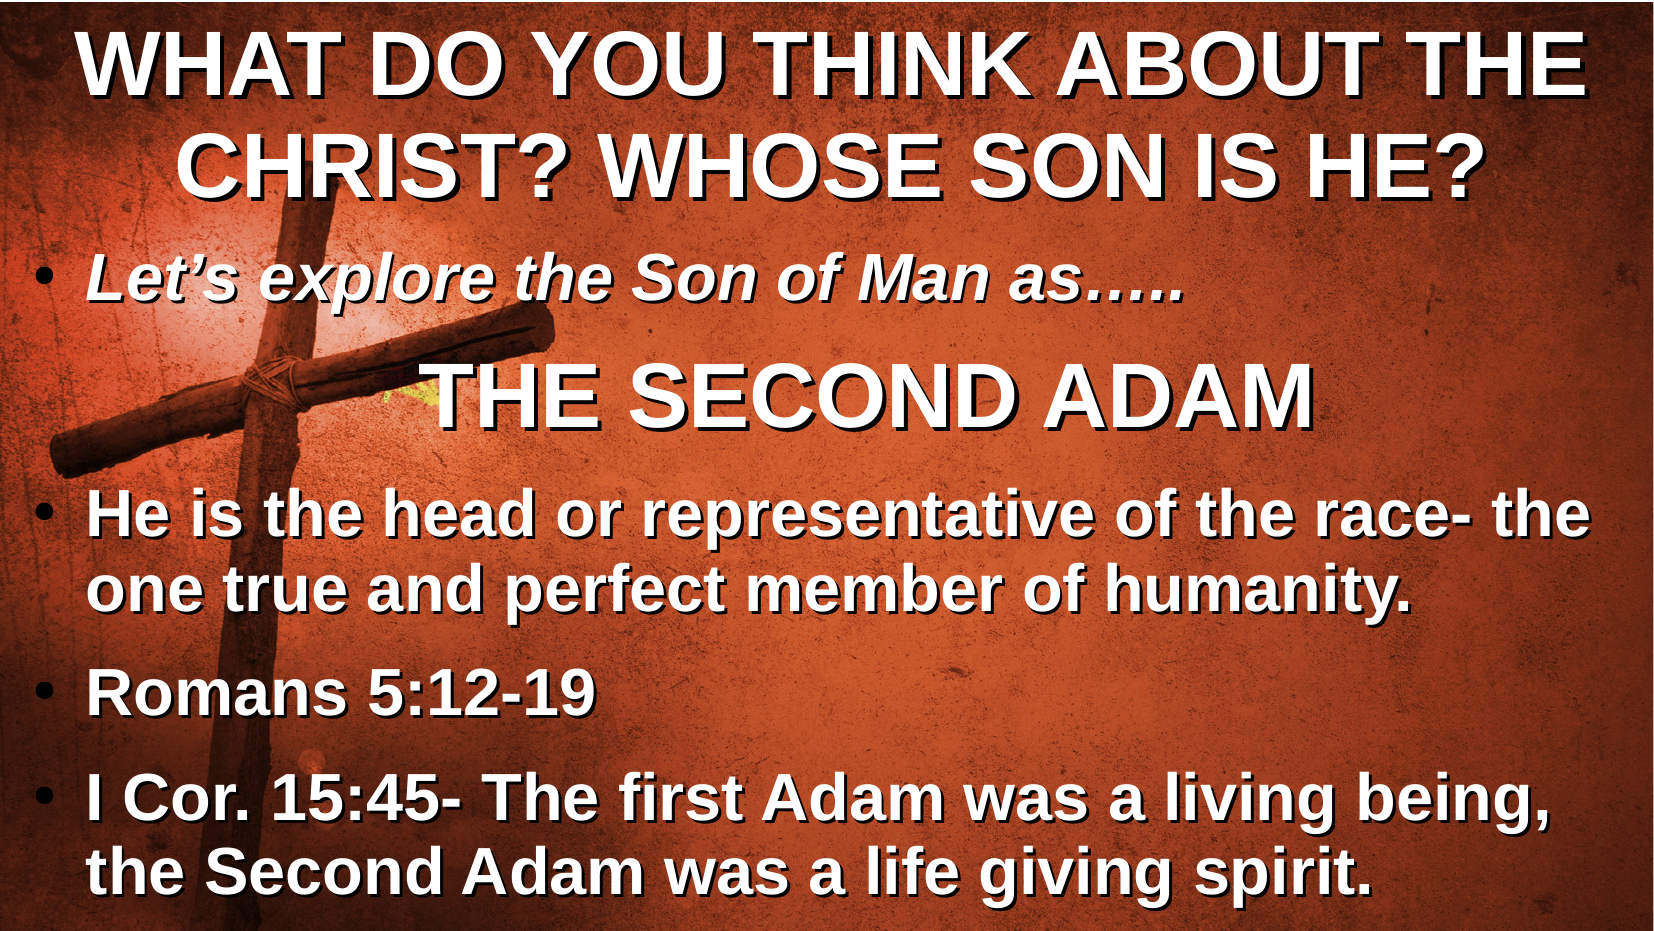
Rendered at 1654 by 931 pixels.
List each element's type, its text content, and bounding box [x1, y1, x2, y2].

title WHAT DO YOU THINK ABOUT THE CHRIST? WHOSE SON IS HE? [15, 12, 1651, 218]
picture [0, 2, 1654, 931]
list Let’s explore the Son of Man as….. THE SECOND ADAM He is the head or representative of the race- the one true and perfect member of humanity. Romans 5:12-19 I Cor. 15:45- The first Adam was a living being, the Second Adam was a life giving spirit. [15, 240, 1651, 931]
